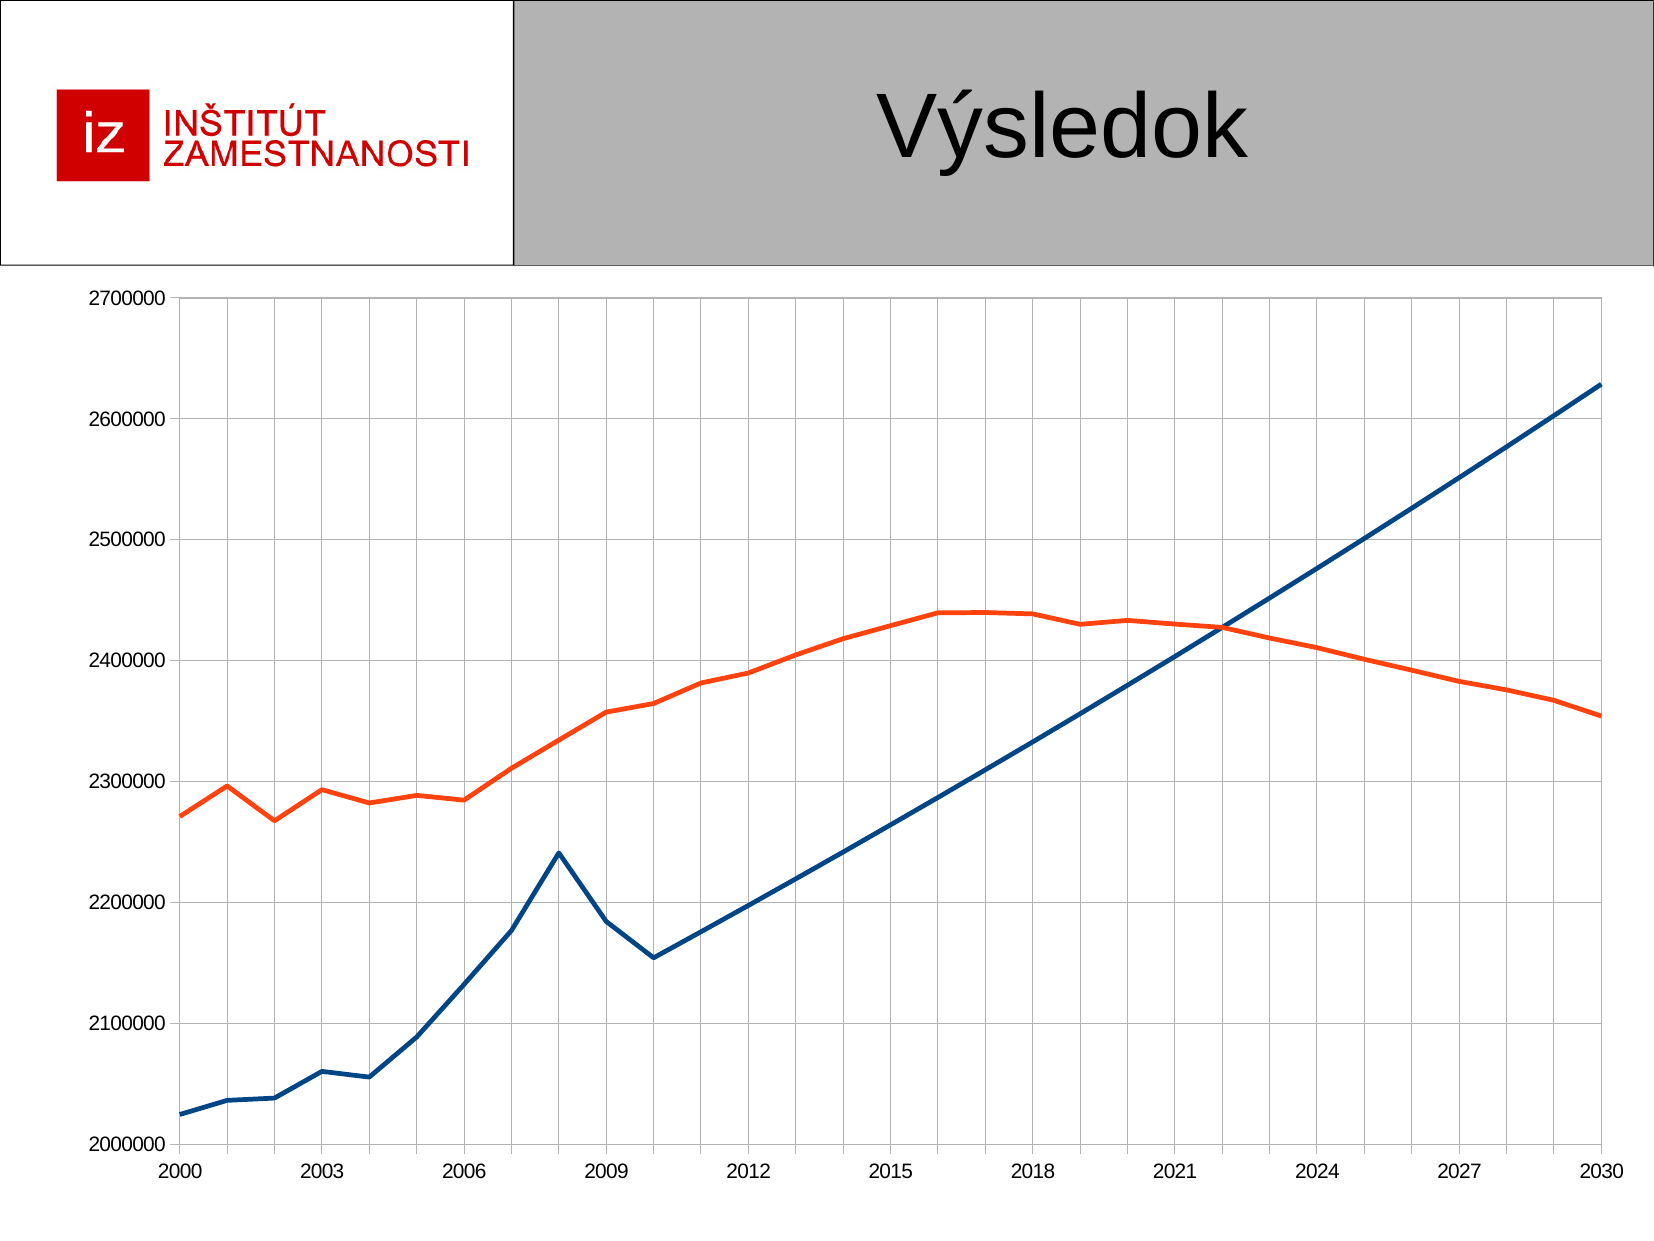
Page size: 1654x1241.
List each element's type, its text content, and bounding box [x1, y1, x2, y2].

title Výsledok [561, 29, 1565, 237]
chart [0, 265, 1654, 1241]
picture [5, 8, 512, 257]
